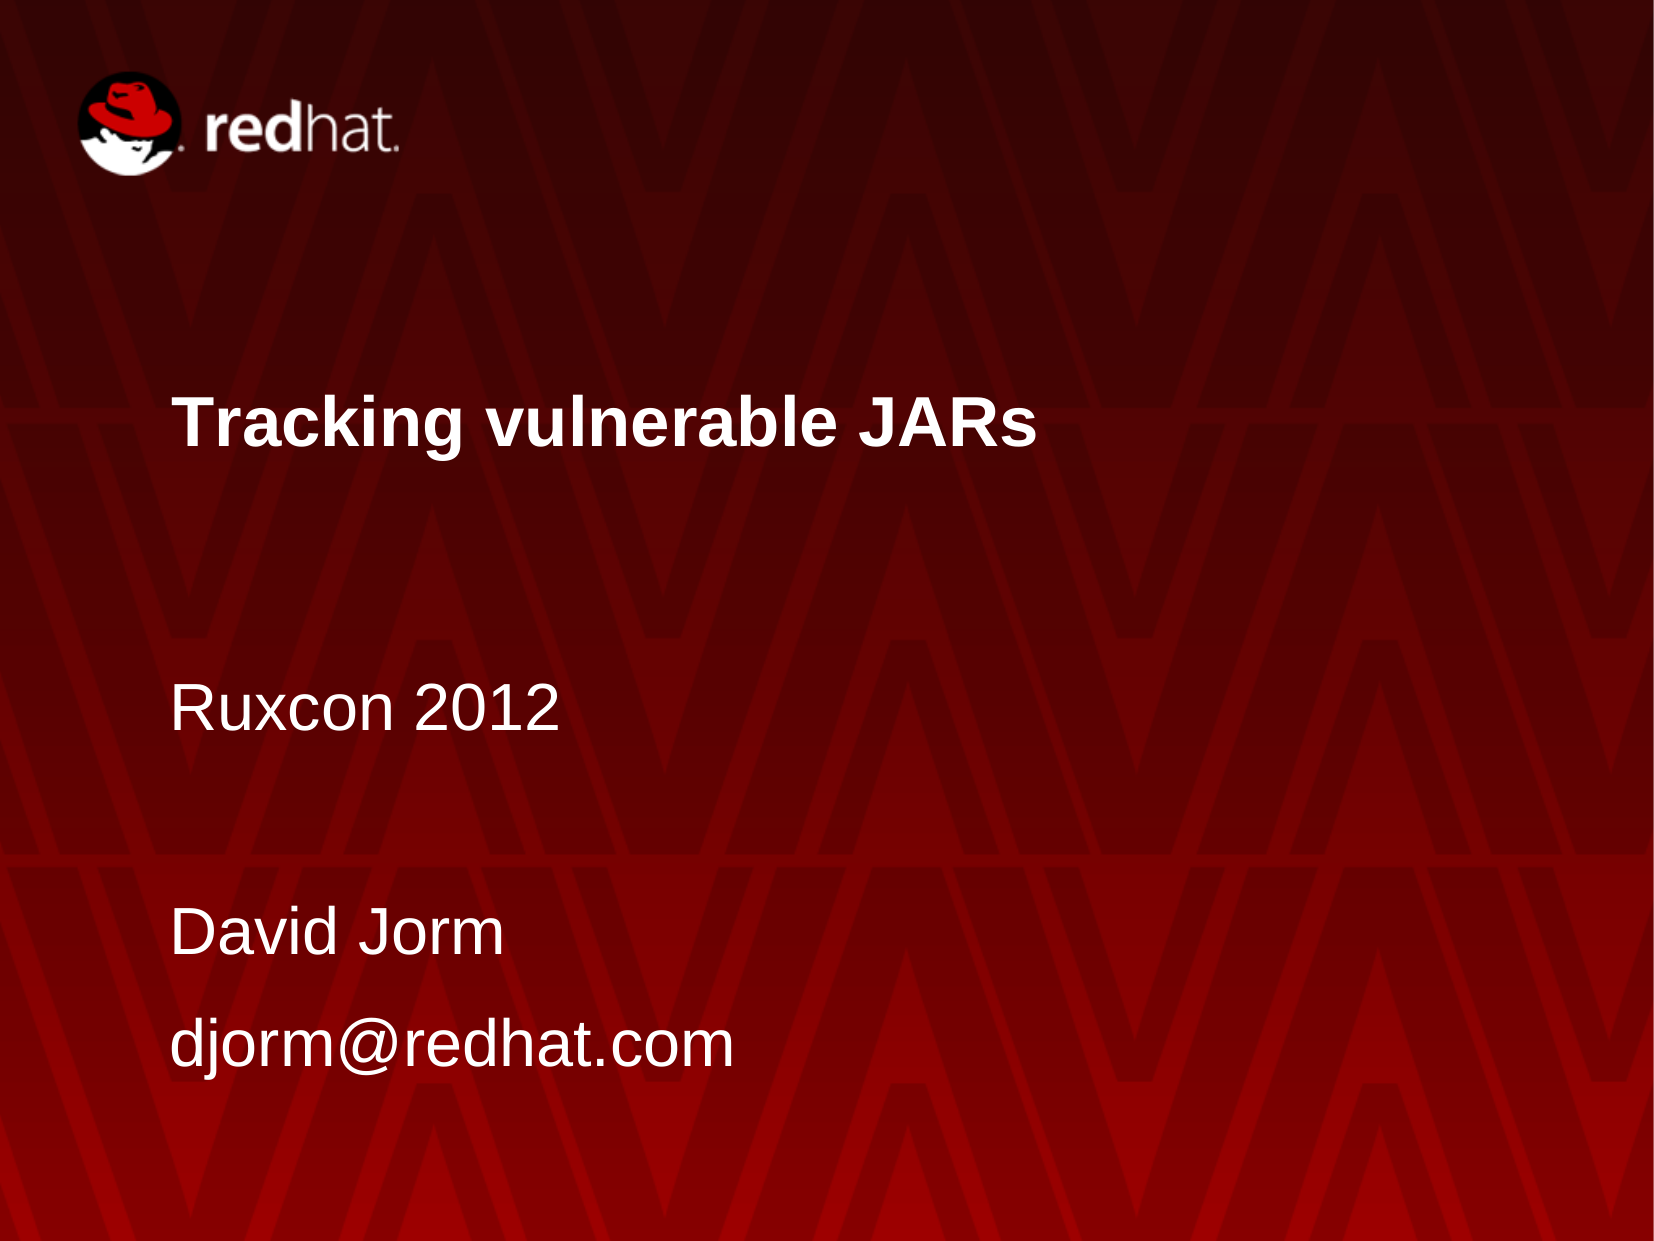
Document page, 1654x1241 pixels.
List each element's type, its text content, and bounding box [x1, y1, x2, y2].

text_box Tracking vulnerable JARs [156, 375, 1576, 581]
text_box Ruxcon 2012 David Jorm djorm@redhat.com [154, 625, 1497, 1241]
picture [0, 0, 1654, 1241]
